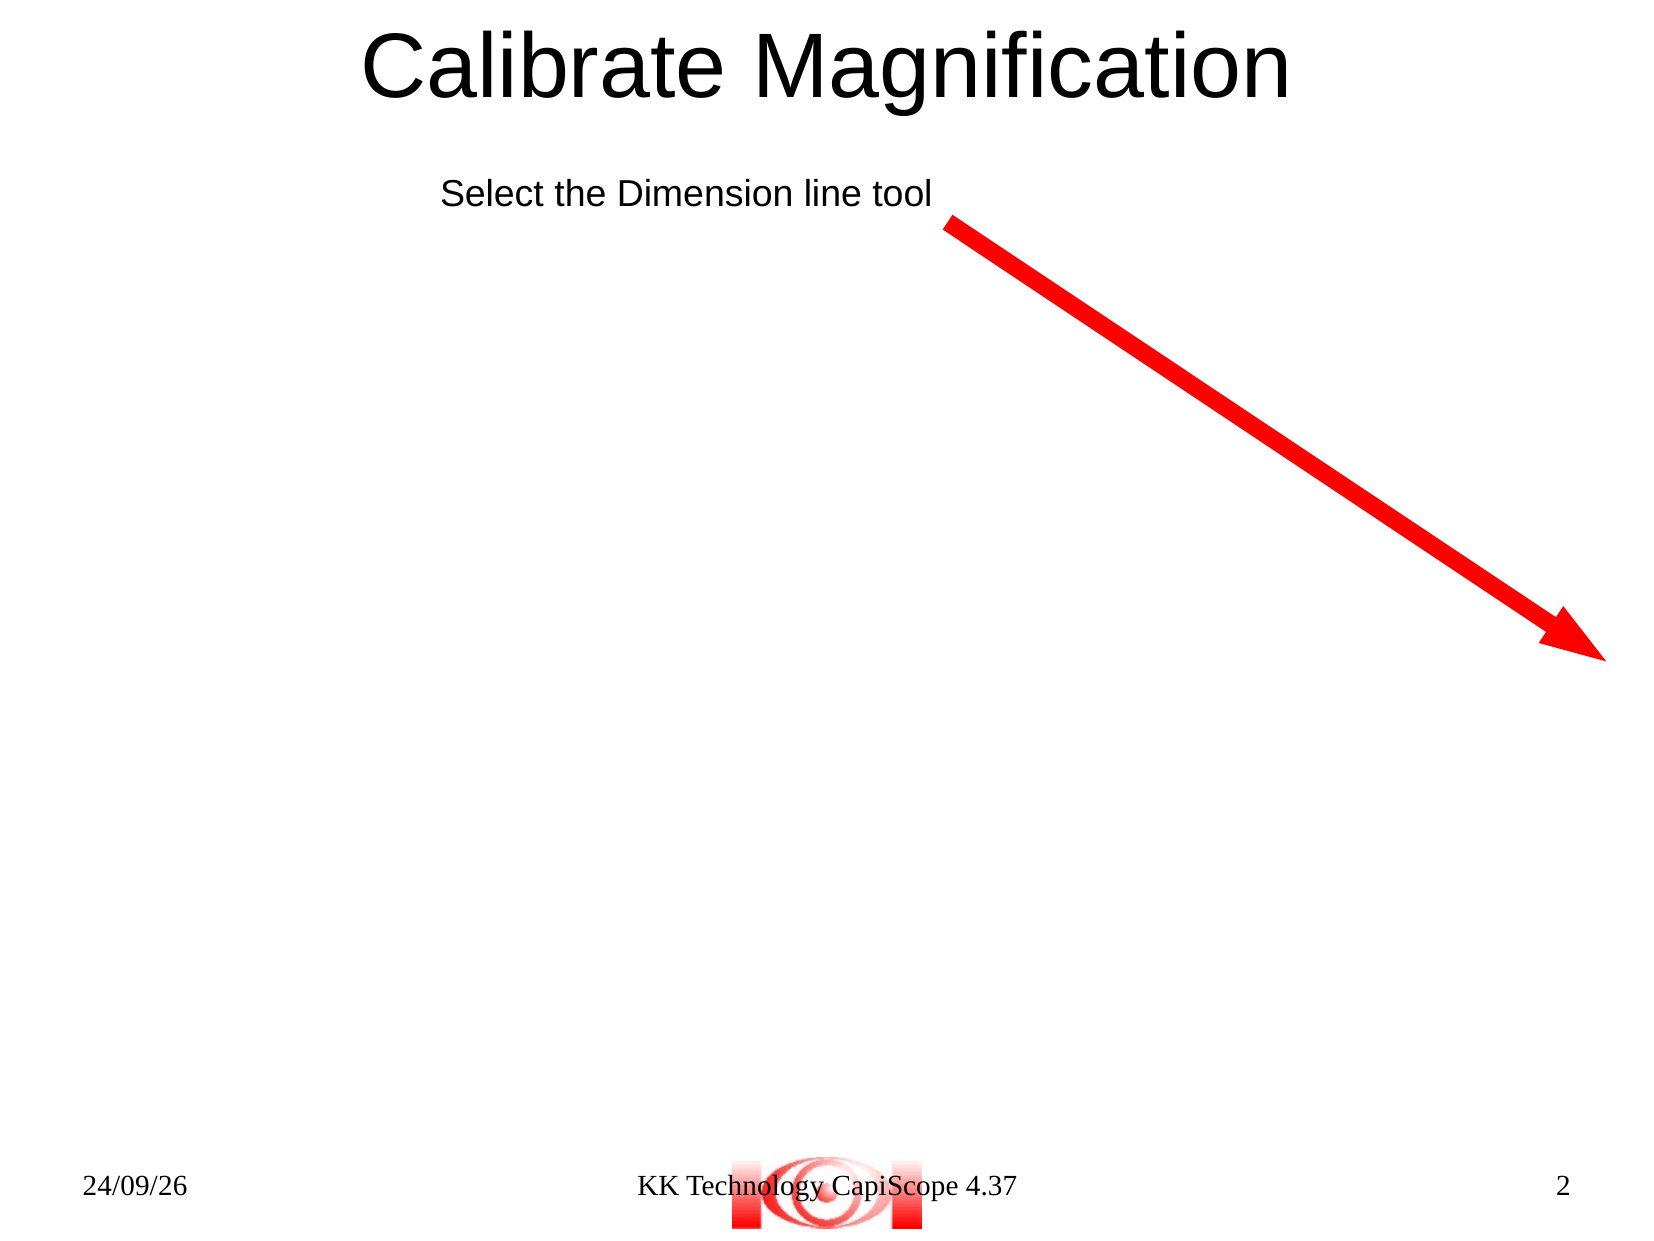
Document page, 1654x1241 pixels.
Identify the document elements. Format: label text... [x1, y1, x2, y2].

text_box Select the Dimension line tool [425, 165, 948, 223]
title Calibrate Magnification [82, 13, 1571, 119]
picture [732, 1157, 922, 1229]
picture [0, 283, 1654, 1112]
